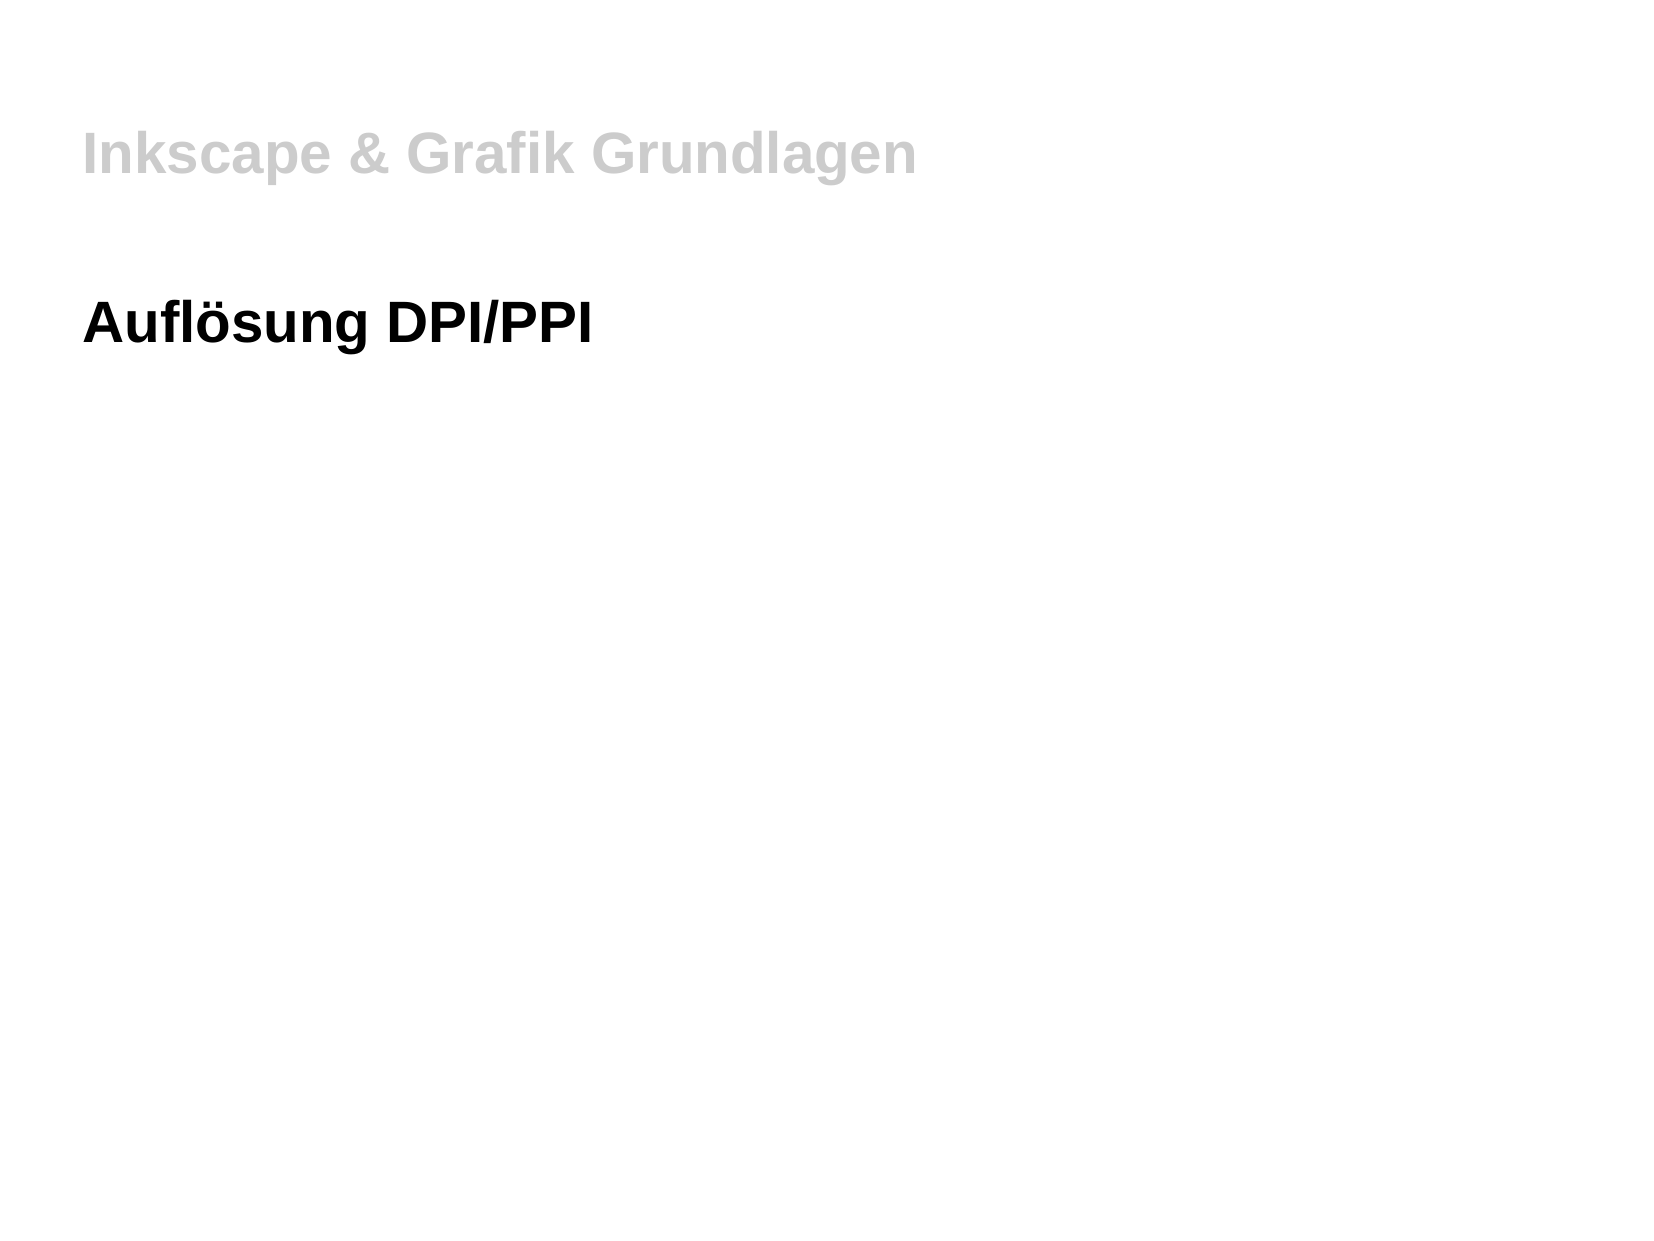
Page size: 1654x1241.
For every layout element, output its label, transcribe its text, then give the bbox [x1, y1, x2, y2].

list Auflösung DPI/PPI [82, 290, 1571, 1094]
title Inkscape & Grafik Grundlagen [82, 49, 1571, 257]
